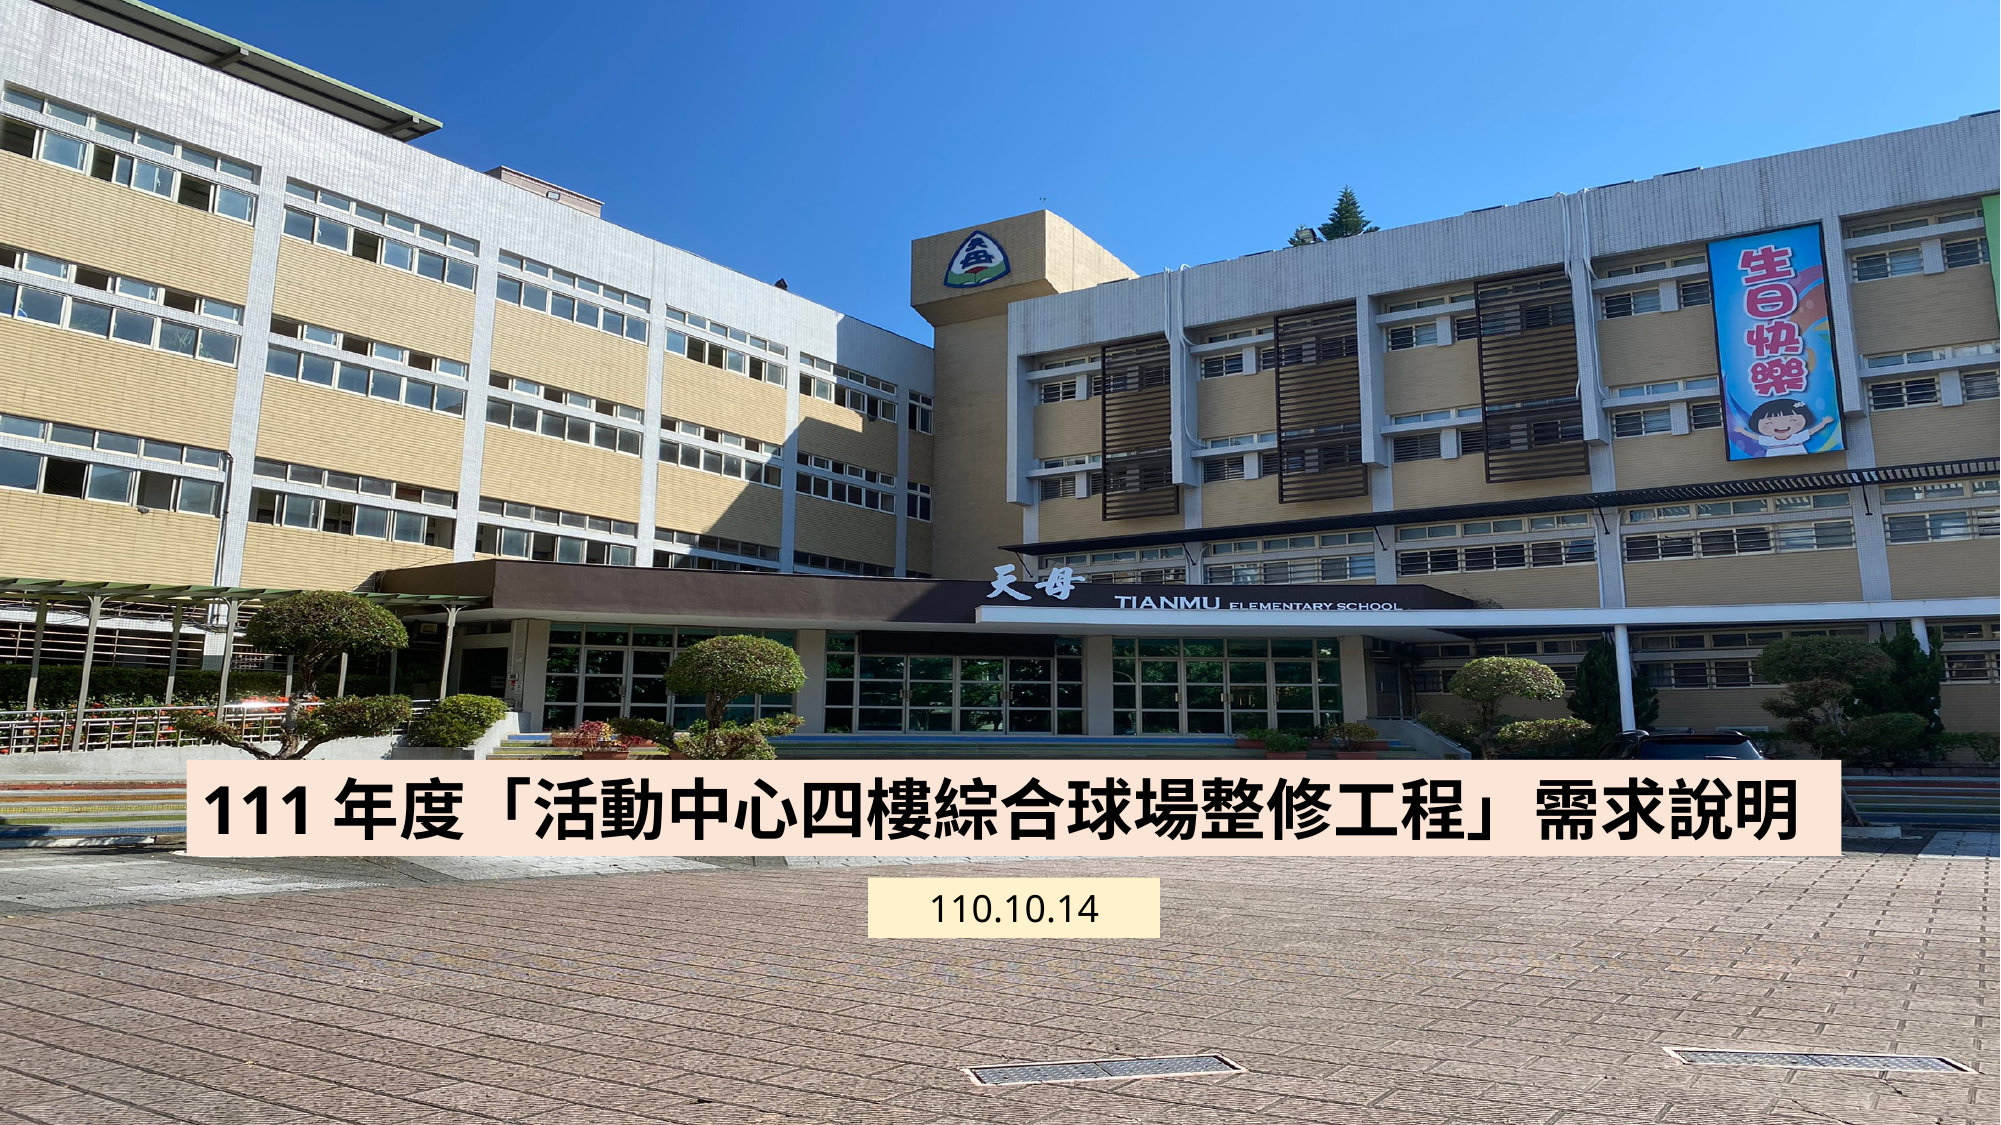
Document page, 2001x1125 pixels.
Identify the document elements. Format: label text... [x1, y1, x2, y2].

text_box 111年度「活動中心四樓綜合球場整修工程」需求說明 [186, 759, 1842, 856]
text_box 110.10.14 [868, 877, 1160, 939]
picture [0, 0, 2000, 1125]
